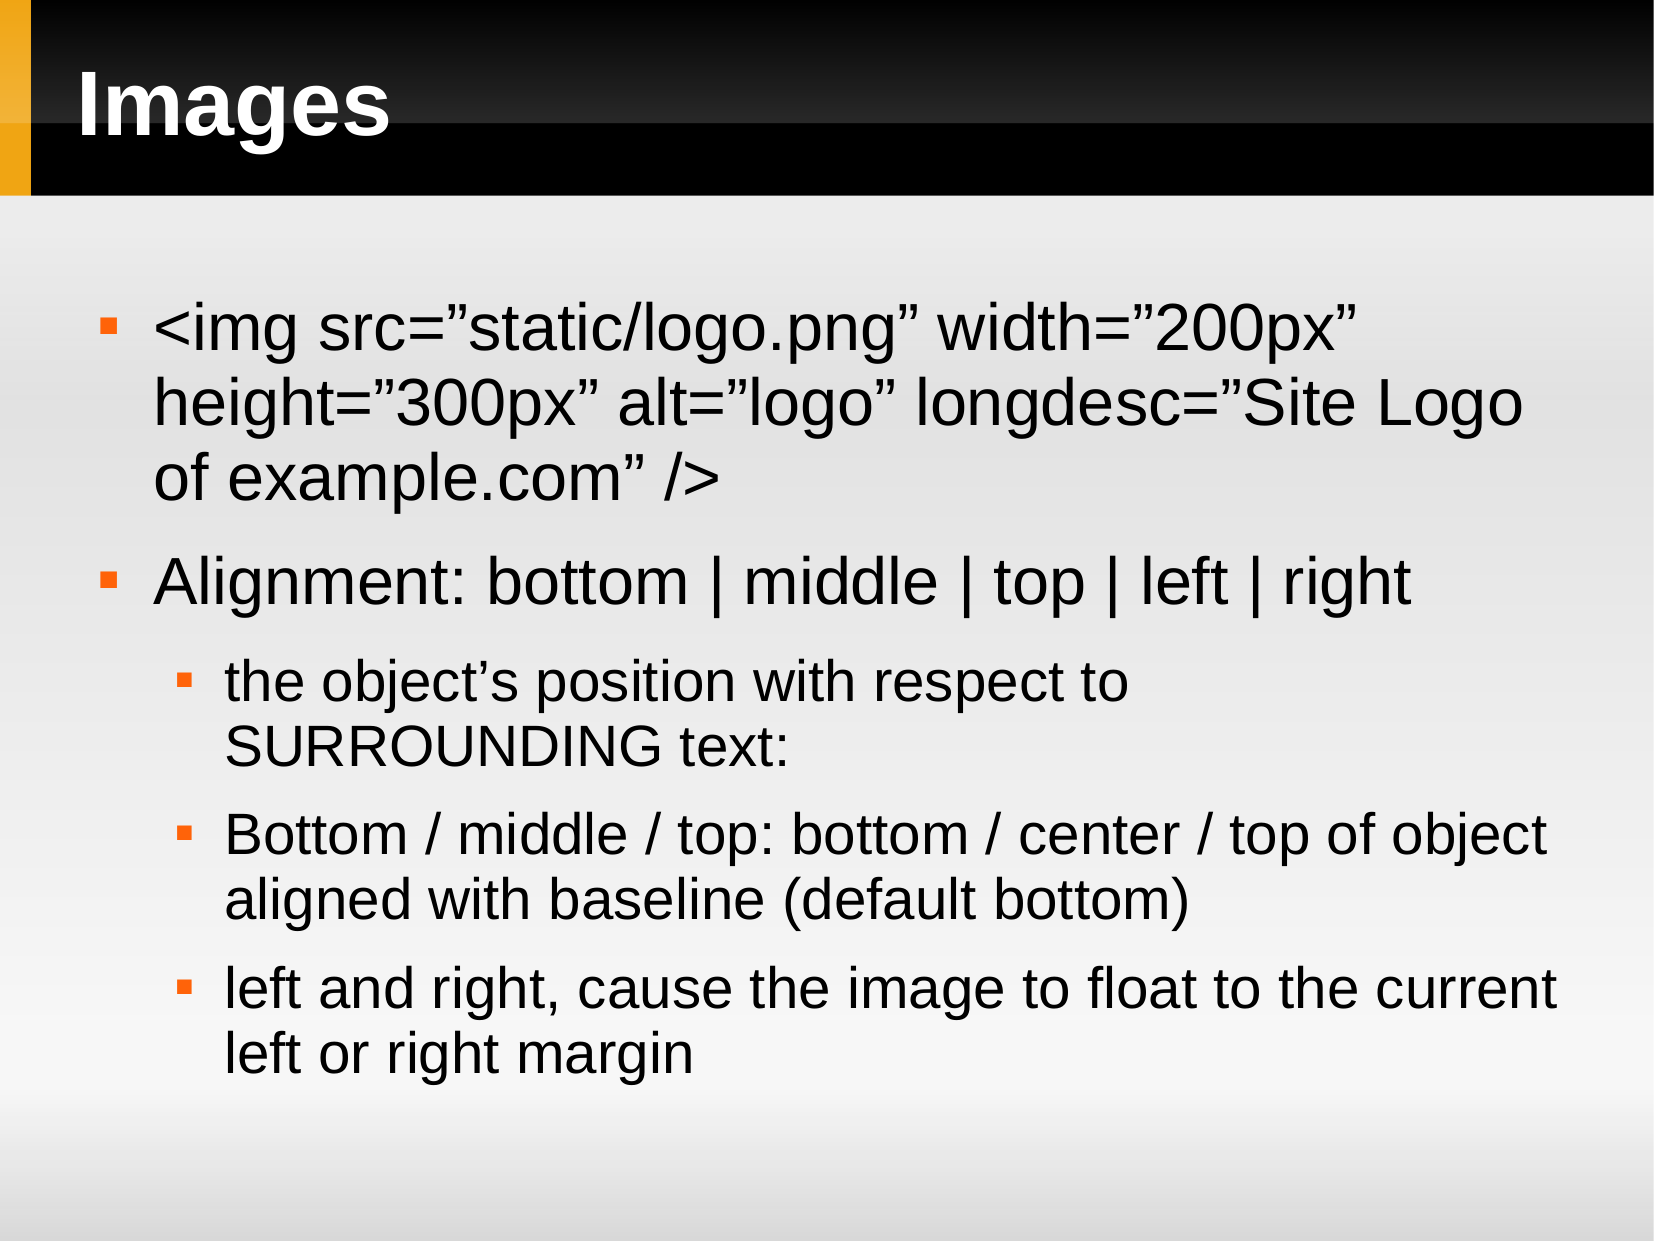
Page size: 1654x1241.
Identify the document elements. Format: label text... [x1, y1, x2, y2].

picture [0, 0, 1654, 1241]
title Images [76, 0, 1565, 208]
list <img src=”static/logo.png” width=”200px” height=”300px” alt=”logo” longdesc=”Site Logo of example.com” /> Alignment: bottom | middle | top | left | right the object’s position with respect to SURROUNDING text: Bottom / middle / top: bottom / center / top of object aligned with baseline (default bottom) left and right, cause the image to float to the current left or right margin [82, 290, 1571, 1109]
